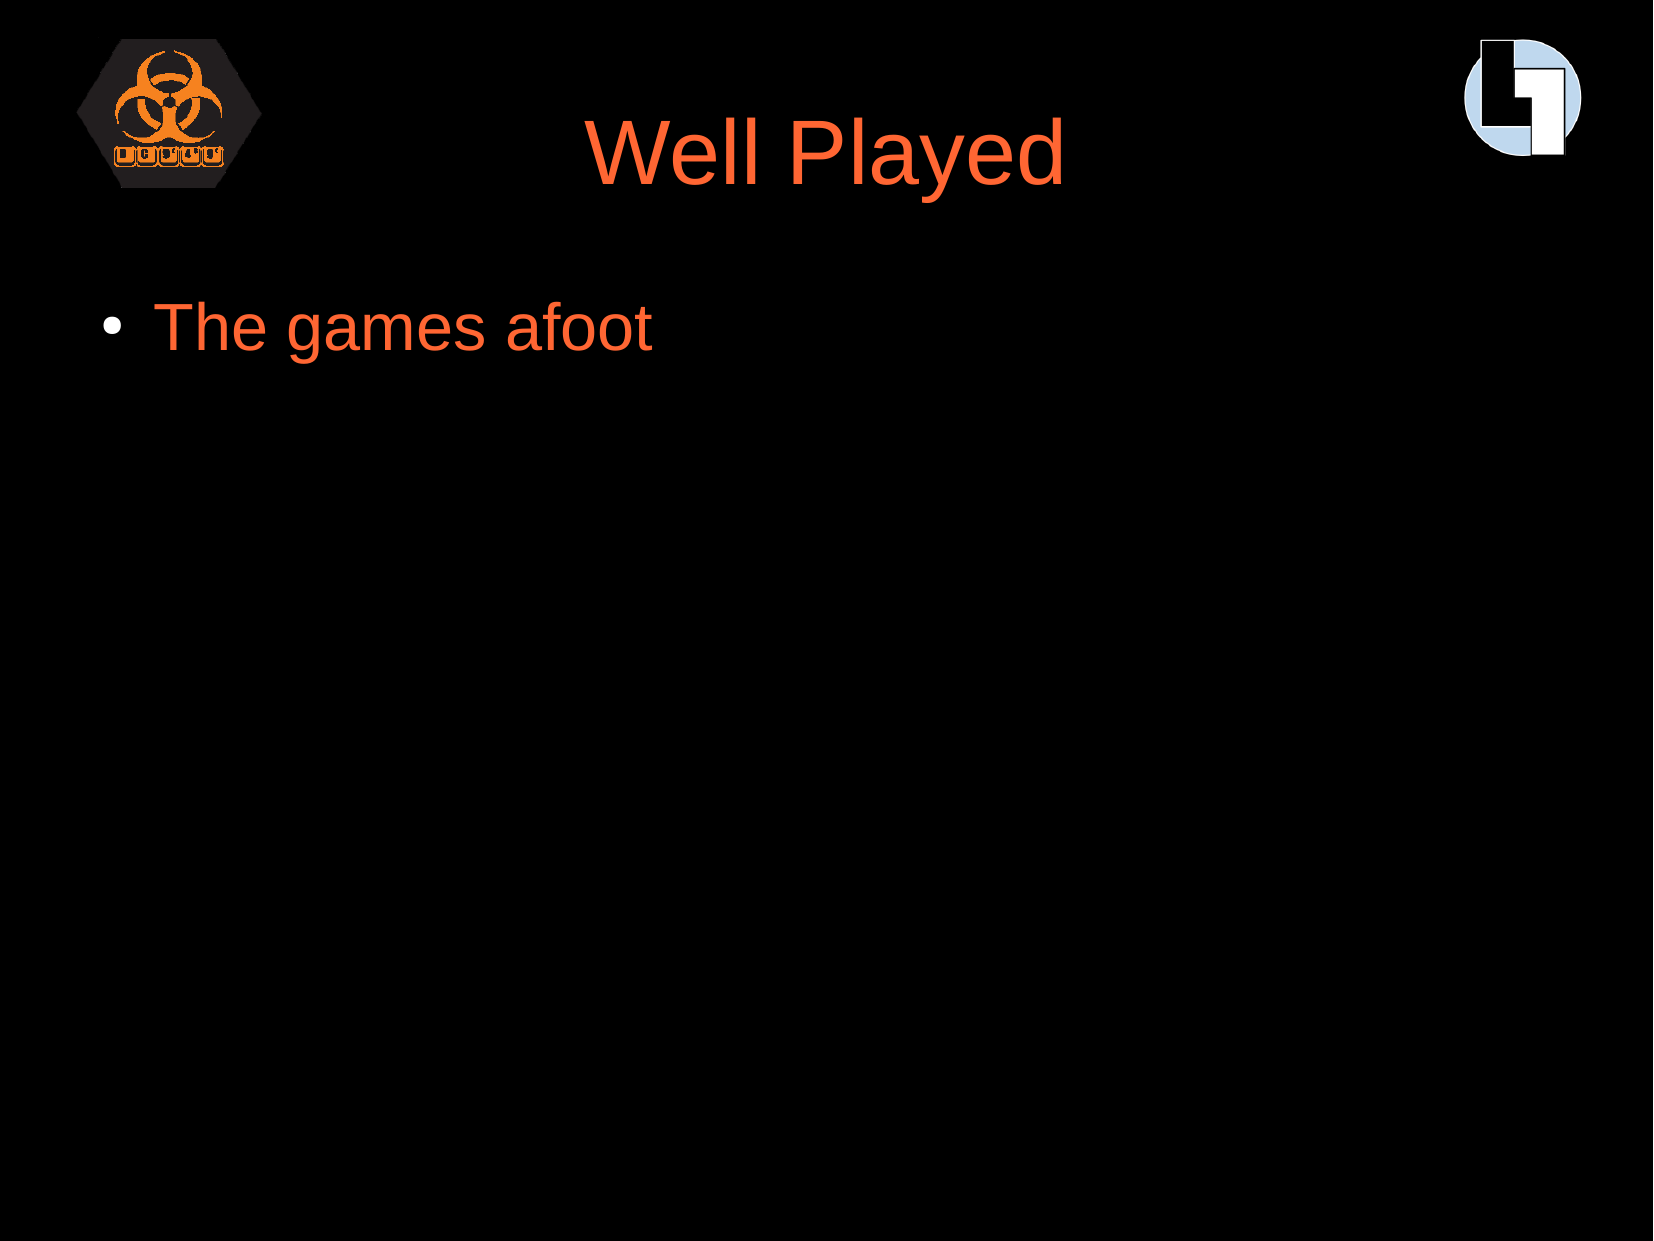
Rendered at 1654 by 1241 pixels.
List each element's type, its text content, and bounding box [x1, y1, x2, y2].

title Well Played [82, 49, 1571, 257]
picture [75, 37, 263, 188]
picture [1462, 37, 1583, 158]
list The games afoot [82, 290, 1571, 1109]
